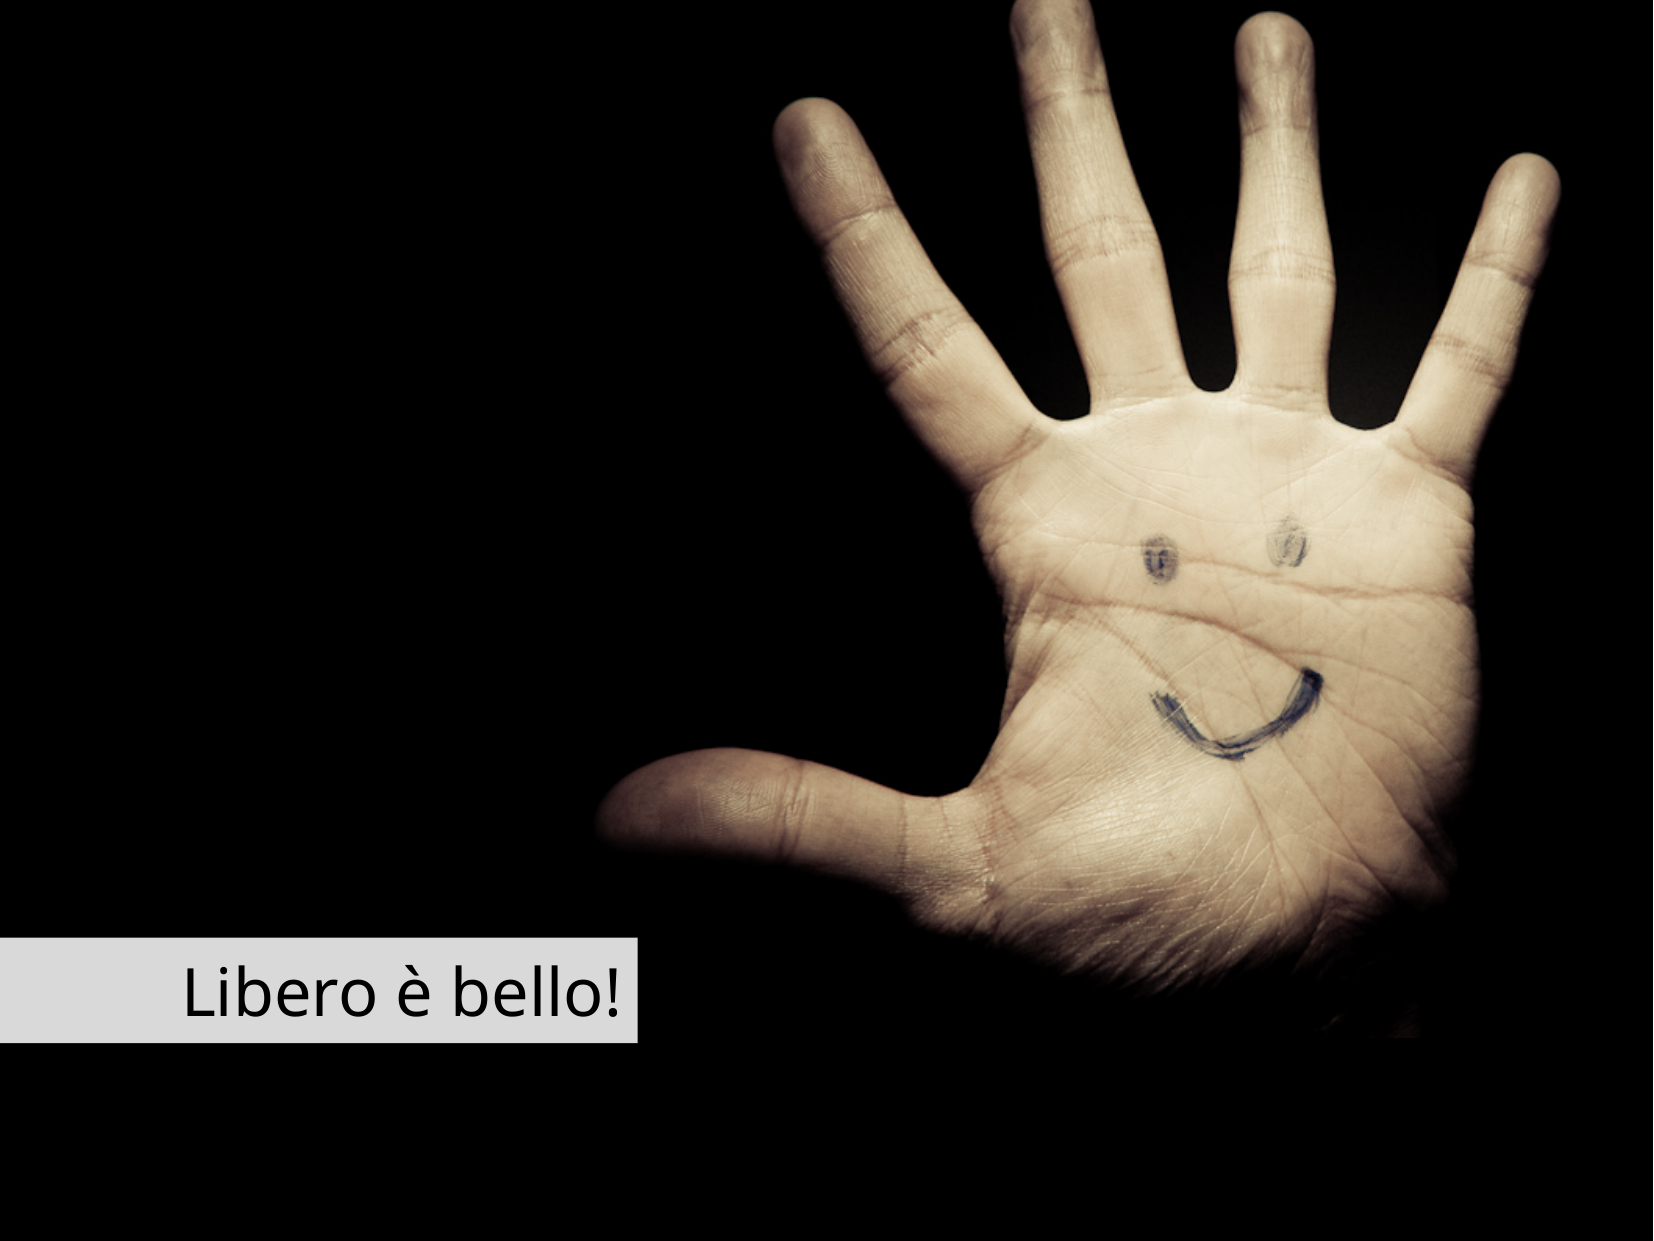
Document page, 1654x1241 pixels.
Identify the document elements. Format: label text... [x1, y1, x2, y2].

picture [412, 0, 1653, 1038]
text_box Libero è bello! [0, 937, 638, 1028]
